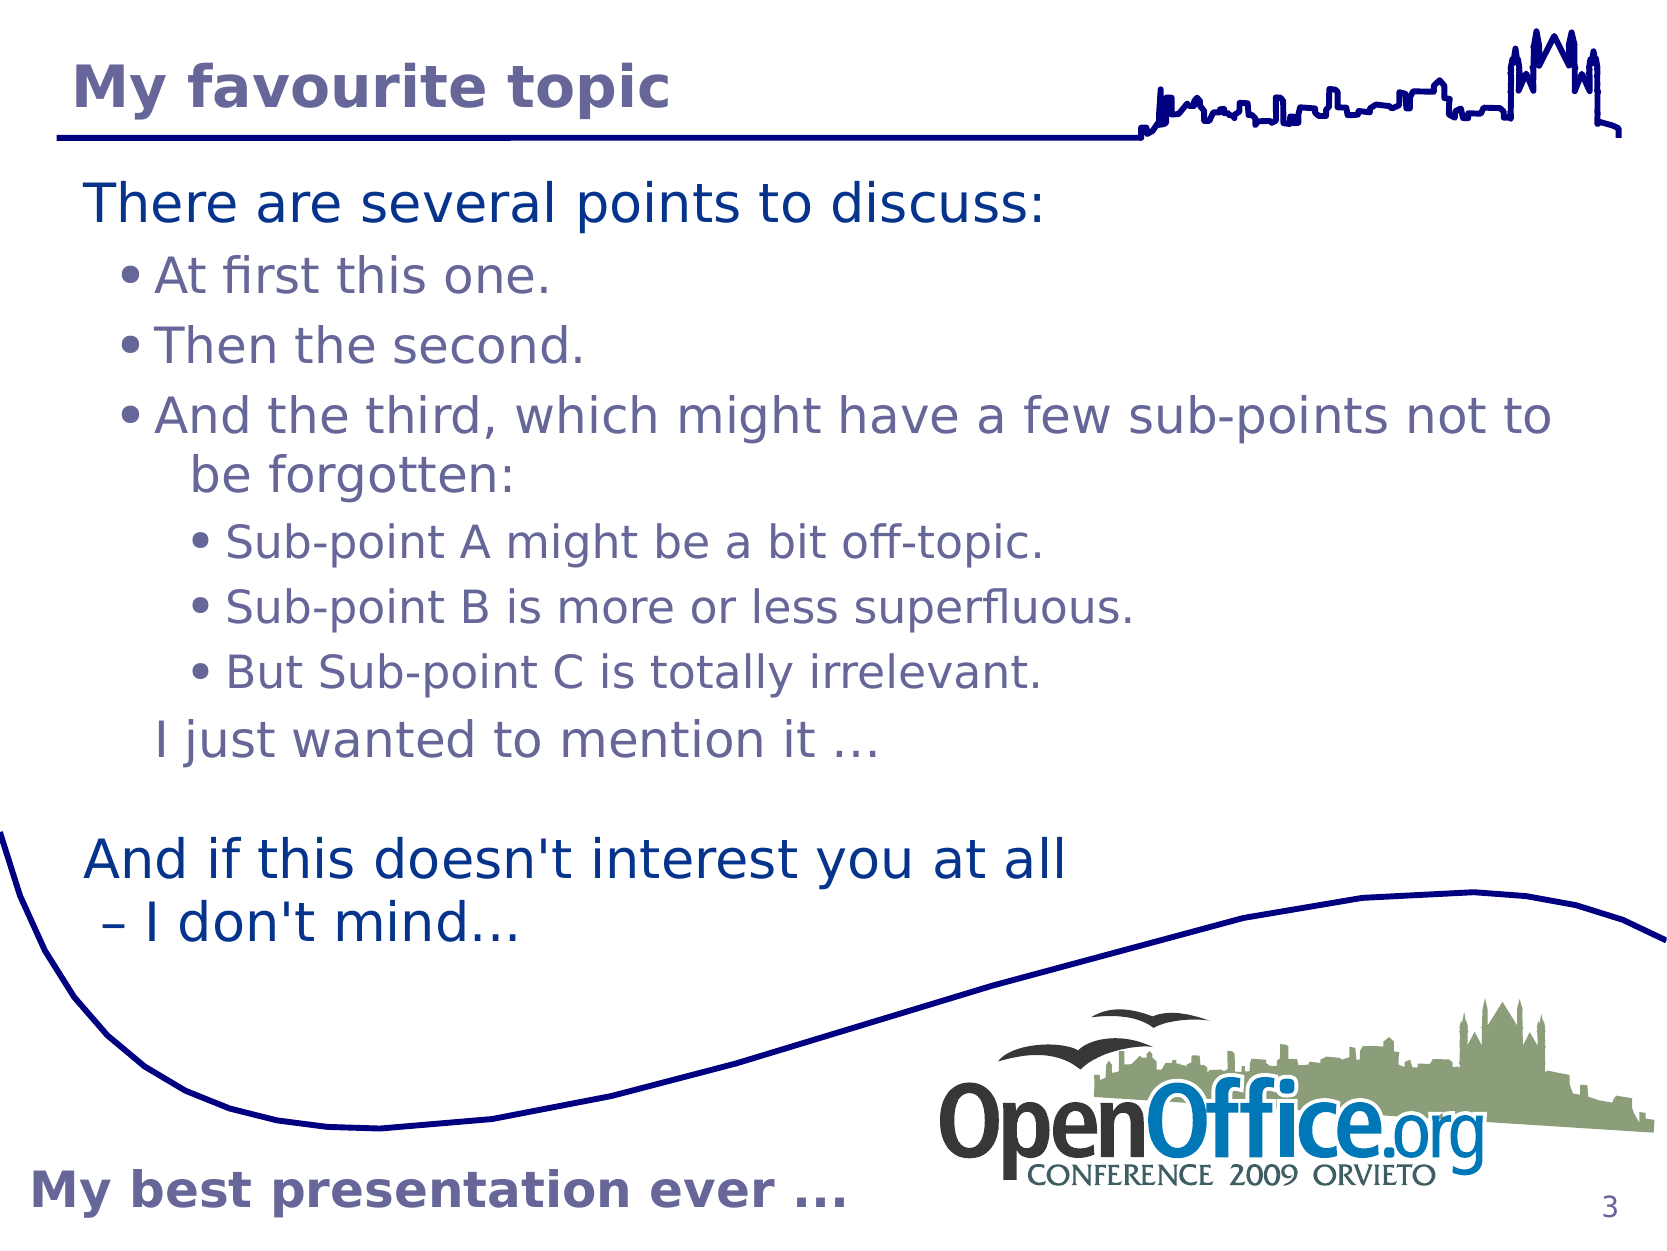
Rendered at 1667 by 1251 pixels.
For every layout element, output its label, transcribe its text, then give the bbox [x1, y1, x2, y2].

list There are several points to discuss: At first this one. Then the second. And the third, which might have a few sub-points not to be forgotten: Sub-point A might be a bit off-topic. Sub-point B is more or less superfluous. But Sub-point C is totally irrelevant. I just wanted to mention it … And if this doesn't interest you at all – I don't mind... [71, 172, 1590, 1036]
title My favourite topic [71, 53, 1173, 122]
